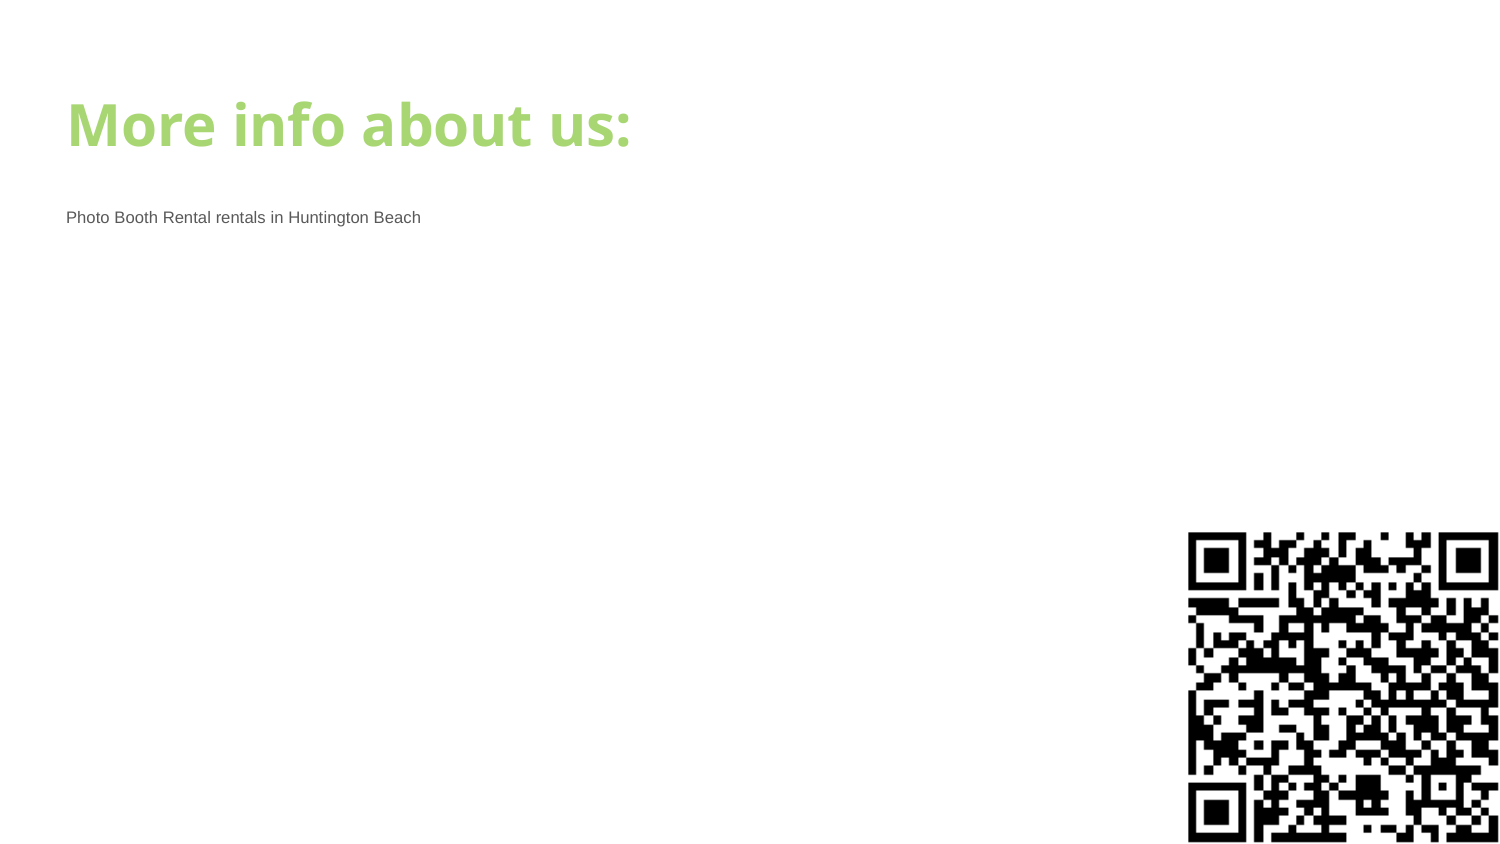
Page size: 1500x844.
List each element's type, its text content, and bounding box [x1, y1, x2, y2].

title More info about us: [51, 72, 1449, 167]
picture [1187, 531, 1500, 844]
list Photo Booth Rental rentals in Huntington Beach [51, 189, 1449, 750]
